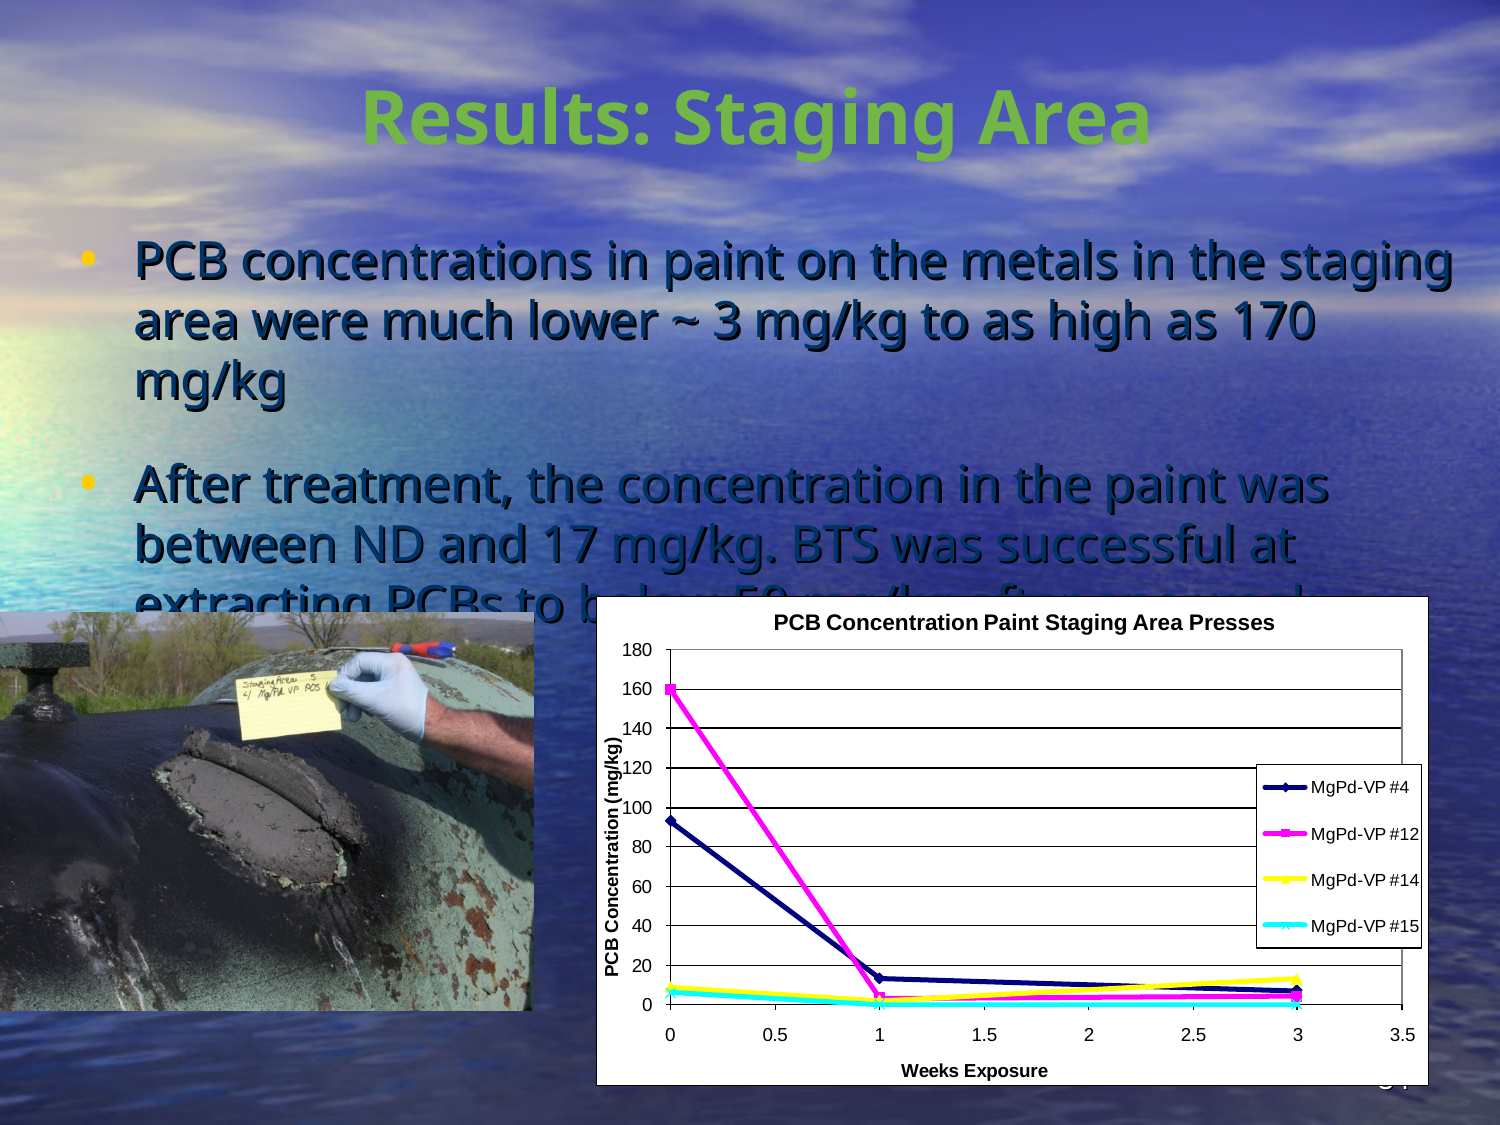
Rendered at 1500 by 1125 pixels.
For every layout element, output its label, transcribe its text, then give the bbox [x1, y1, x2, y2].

text_box Results: Staging Area [344, 62, 1170, 168]
picture [0, 0, 1500, 1125]
text_box <number> [1074, 1095, 1426, 1103]
chart [587, 587, 1438, 1095]
list PCB concentrations in paint on the metals in the staging area were much lower ~ 3 mg/kg to as high as 170 mg/kg After treatment, the concentration in the paint was between ND and 17 mg/kg. BTS was successful at extracting PCBs to below 50 mg/kg after one week [62, 220, 1475, 963]
